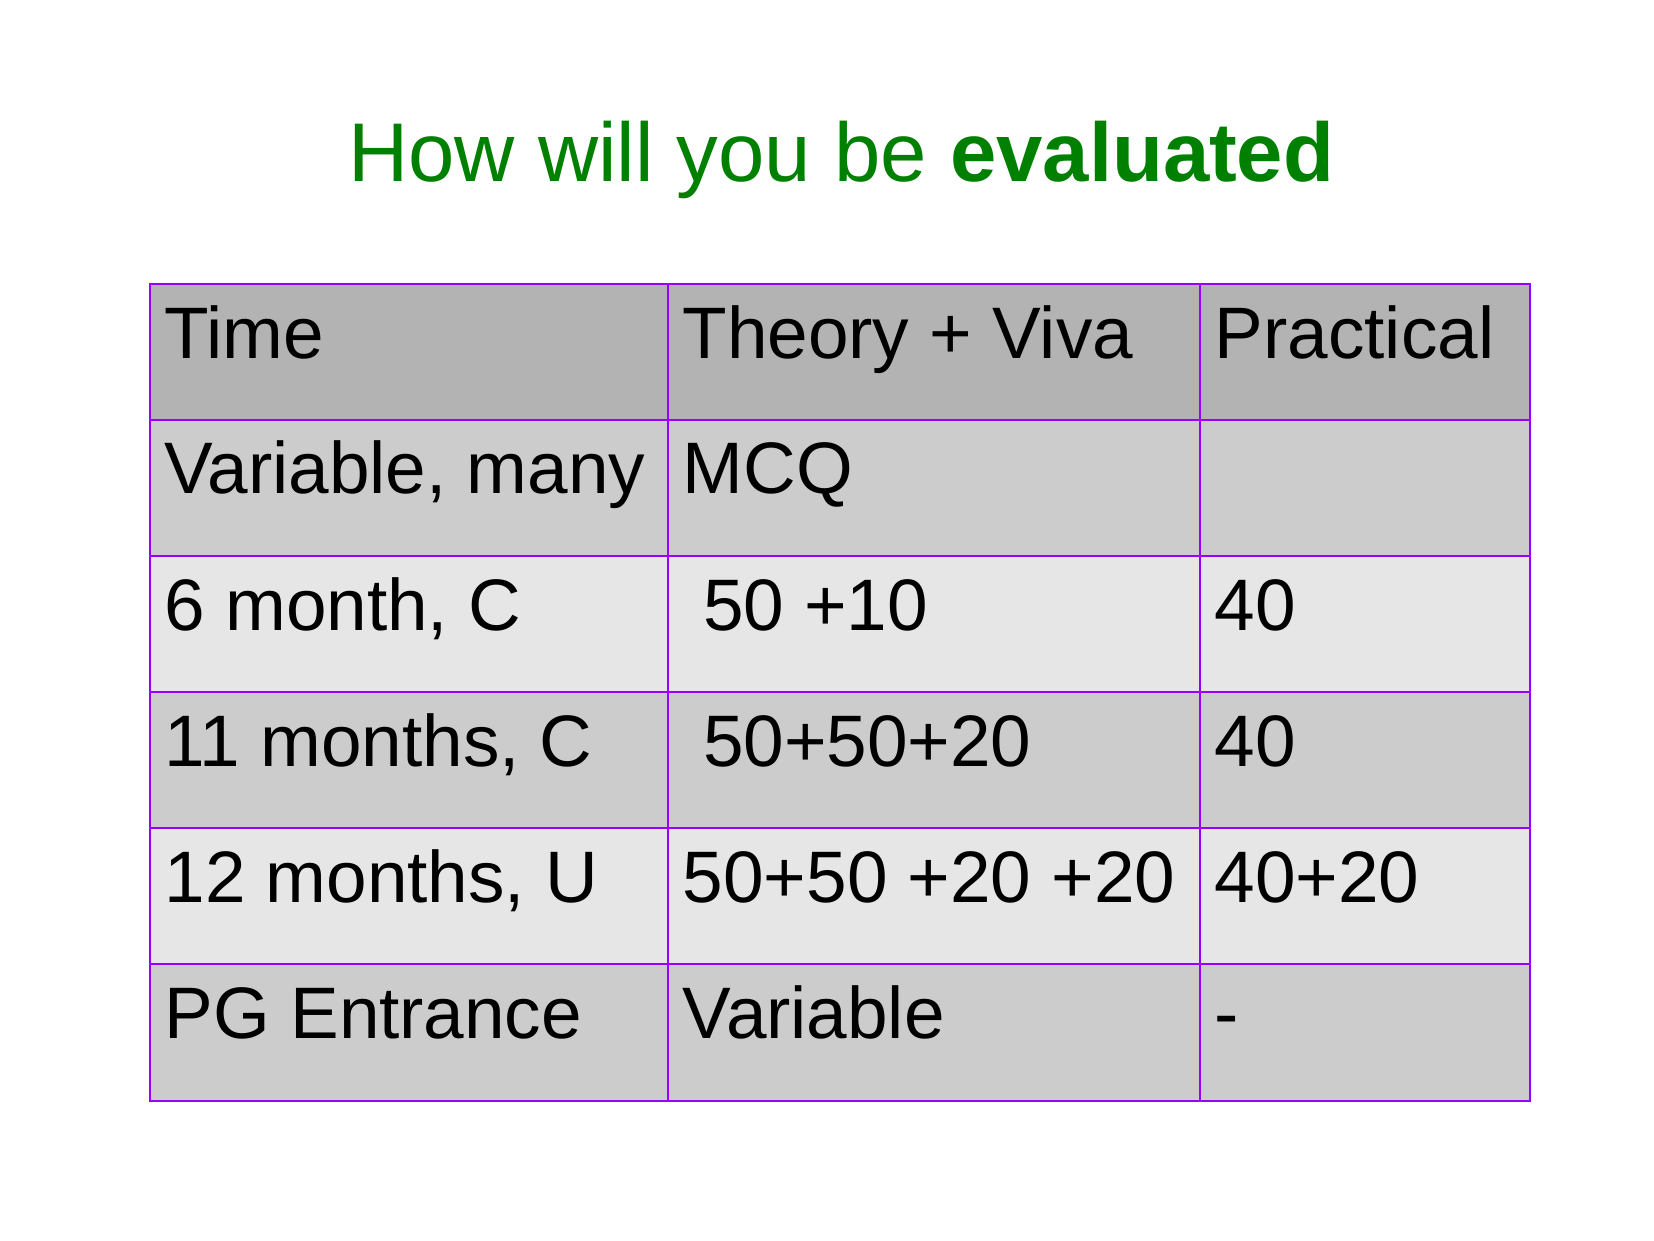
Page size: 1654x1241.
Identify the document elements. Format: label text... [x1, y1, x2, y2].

table_cell 12 months, U [151, 829, 667, 963]
table_cell Variable [669, 965, 1199, 1100]
table_header Practical [1201, 285, 1529, 419]
table_header Theory + Viva [669, 285, 1199, 419]
table_cell 40+20 [1201, 829, 1529, 963]
table_header Time [151, 285, 667, 419]
table_cell 50 +10 [669, 557, 1199, 691]
table_cell [1201, 421, 1529, 555]
table_cell PG Entrance [151, 965, 667, 1100]
table_cell 40 [1201, 693, 1529, 827]
table_cell 50+50 +20 +20 [669, 829, 1199, 963]
table_cell 40 [1201, 557, 1529, 691]
table_cell Variable, many [151, 421, 667, 555]
table_cell 11 months, C [151, 693, 667, 827]
table_cell MCQ [669, 421, 1199, 555]
table_cell 6 month, C [151, 557, 667, 691]
table_cell - [1201, 965, 1529, 1100]
table_cell 50+50+20 [669, 693, 1199, 827]
title How will you be evaluated [82, 49, 1571, 257]
